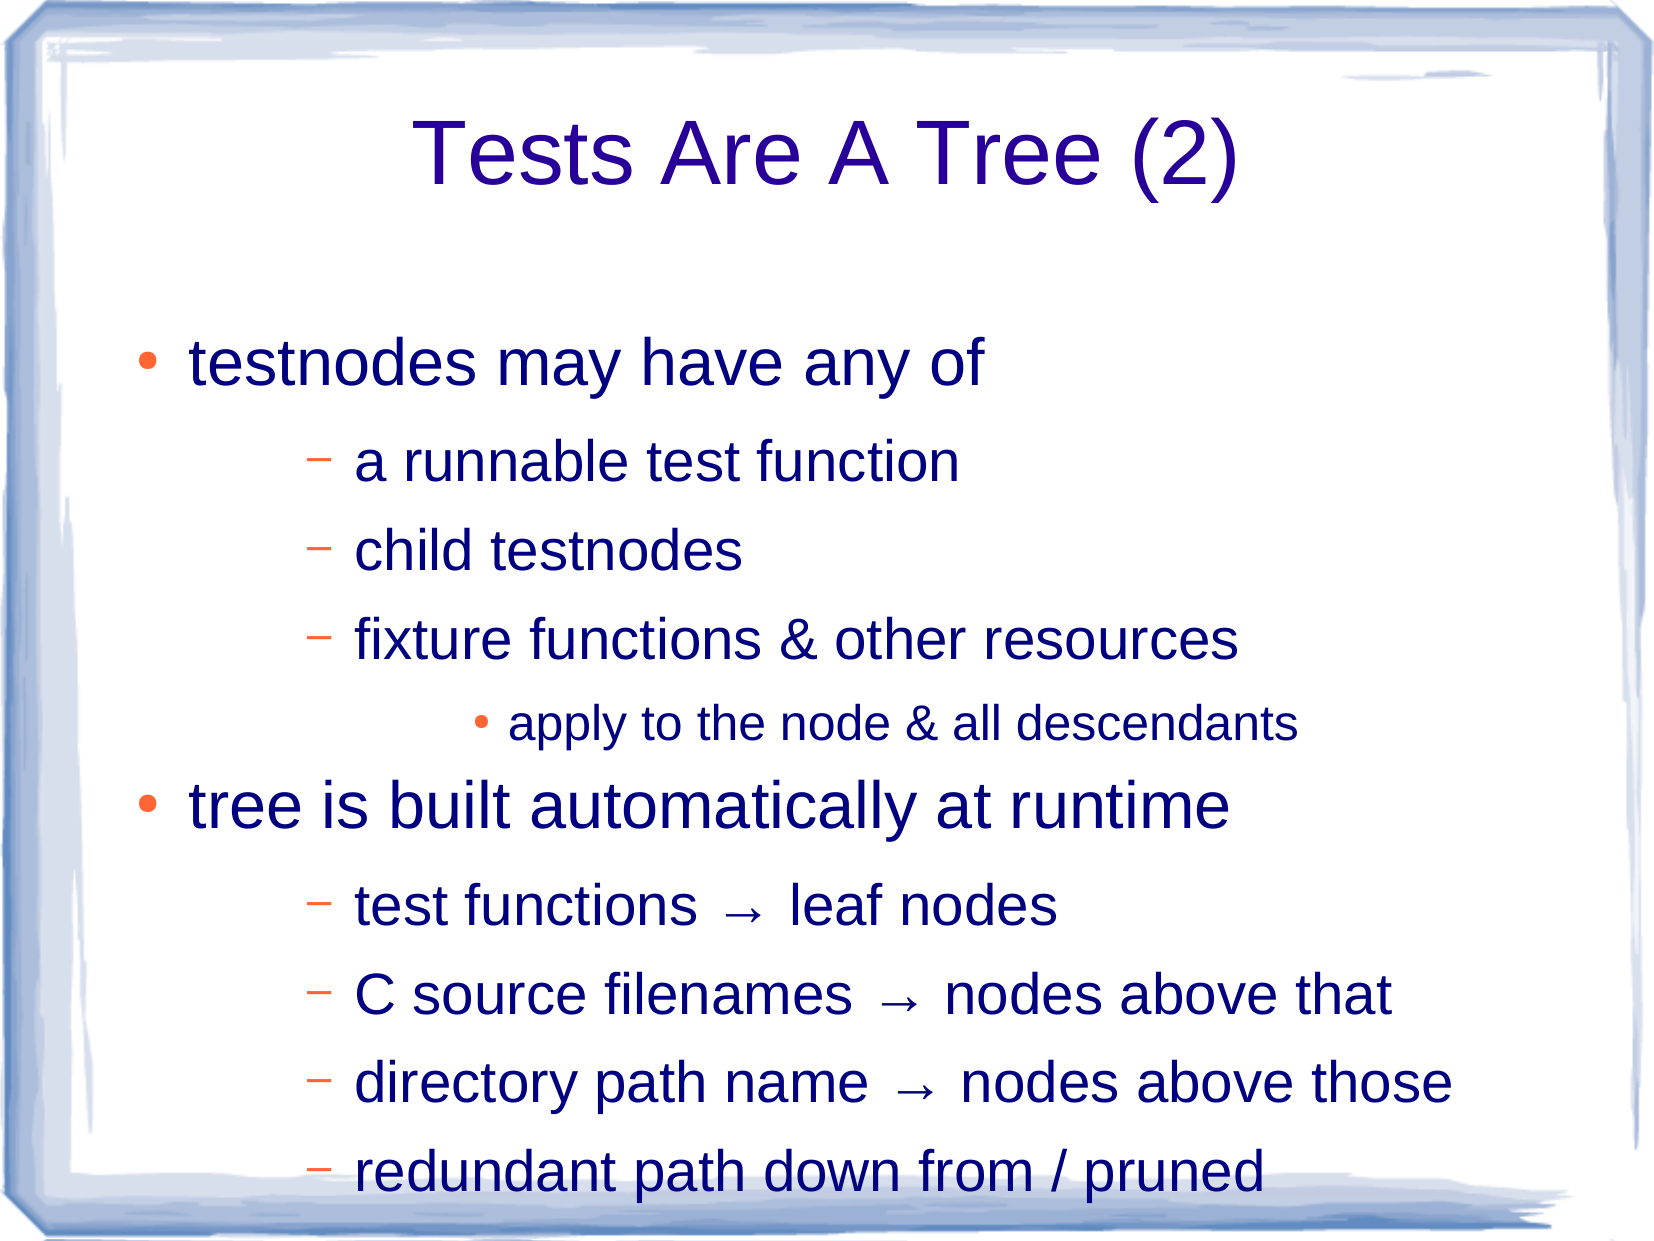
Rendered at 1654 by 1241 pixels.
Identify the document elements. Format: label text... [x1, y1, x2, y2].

title Tests Are A Tree (2) [82, 56, 1571, 250]
list testnodes may have any of a runnable test function child testnodes fixture functions & other resources apply to the node & all descendants tree is built automatically at runtime test functions → leaf nodes C source filenames → nodes above that directory path name → nodes above those redundant path down from / pruned [118, 324, 1571, 1204]
picture [0, 0, 1654, 1241]
